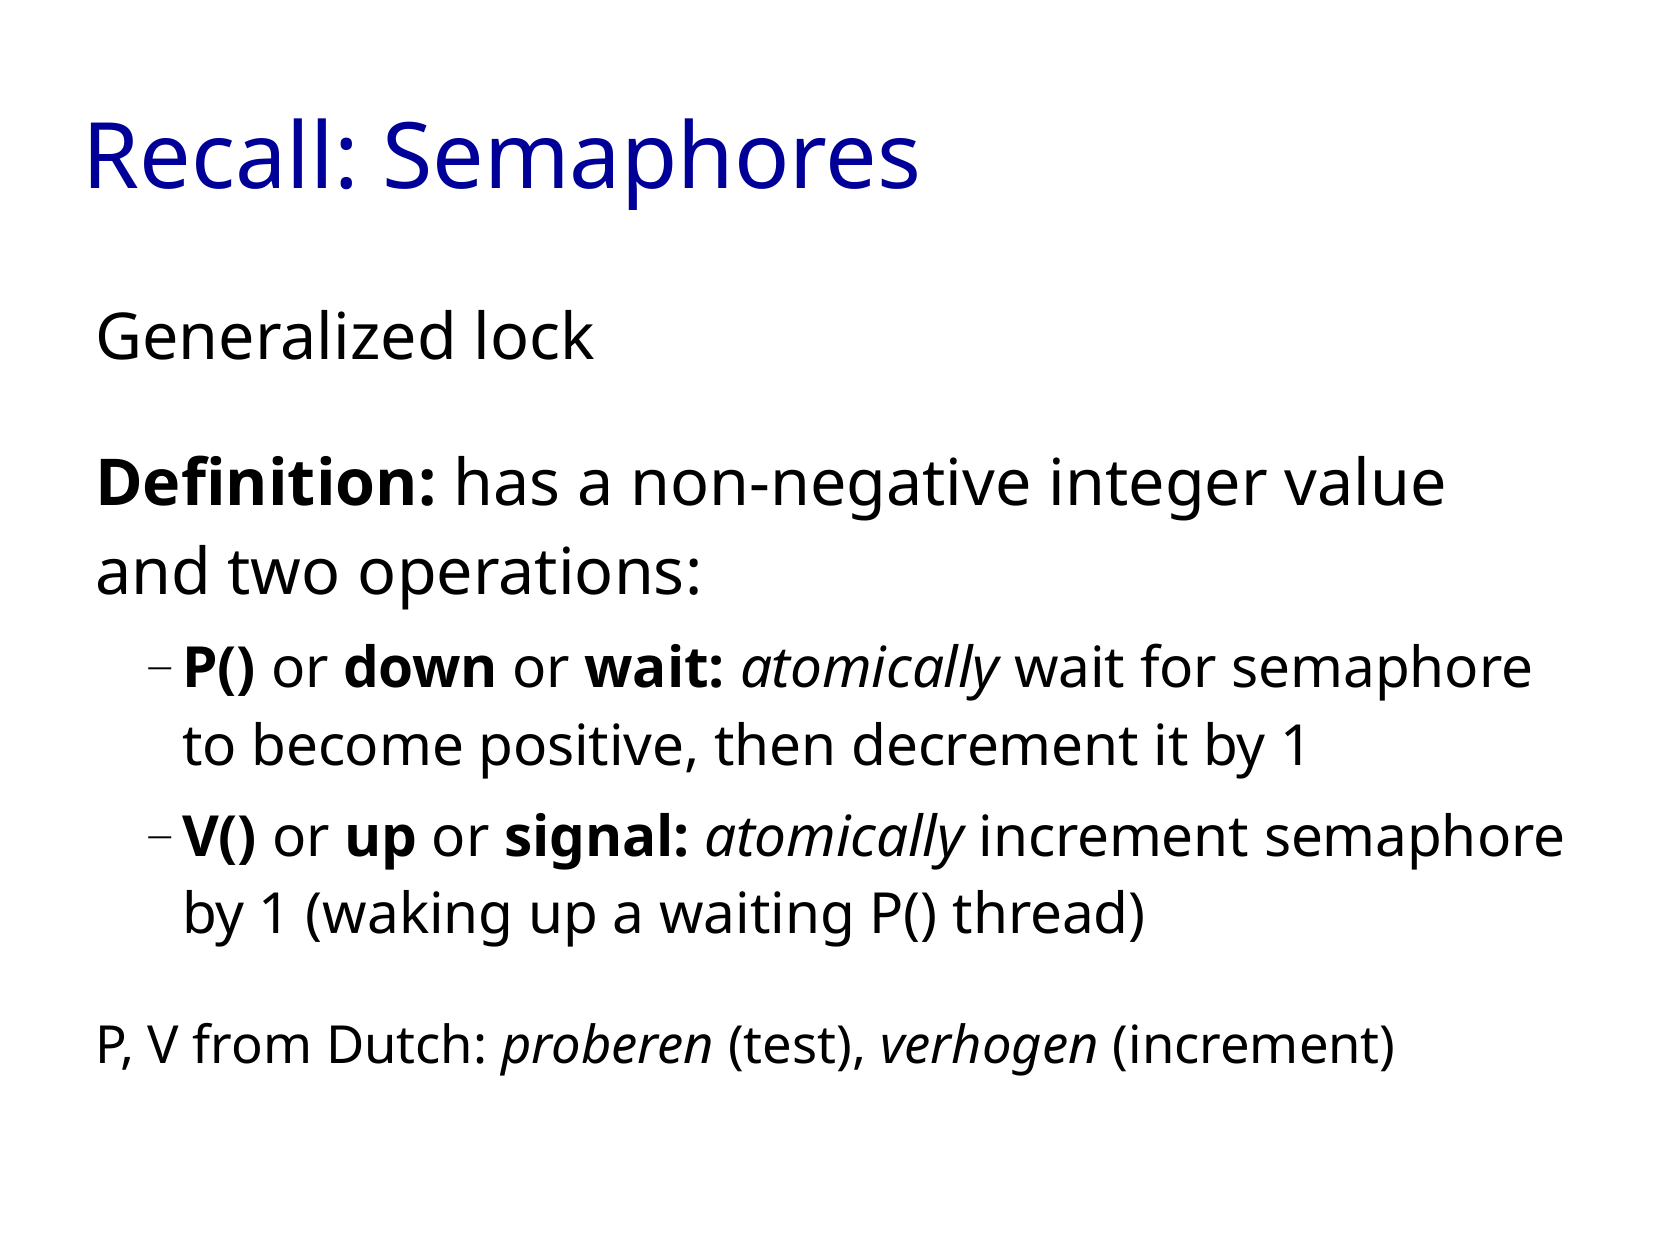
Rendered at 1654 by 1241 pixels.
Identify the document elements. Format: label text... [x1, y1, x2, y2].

list Generalized lock Definition: has a non-negative integer value and two operations: P() or down or wait: atomically wait for semaphore to become positive, then decrement it by 1 V() or up or signal: atomically increment semaphore by 1 (waking up a waiting P() thread) P, V from Dutch: proberen (test), verhogen (increment) [60, 290, 1571, 1096]
title Recall: Semaphores [82, 49, 1571, 257]
